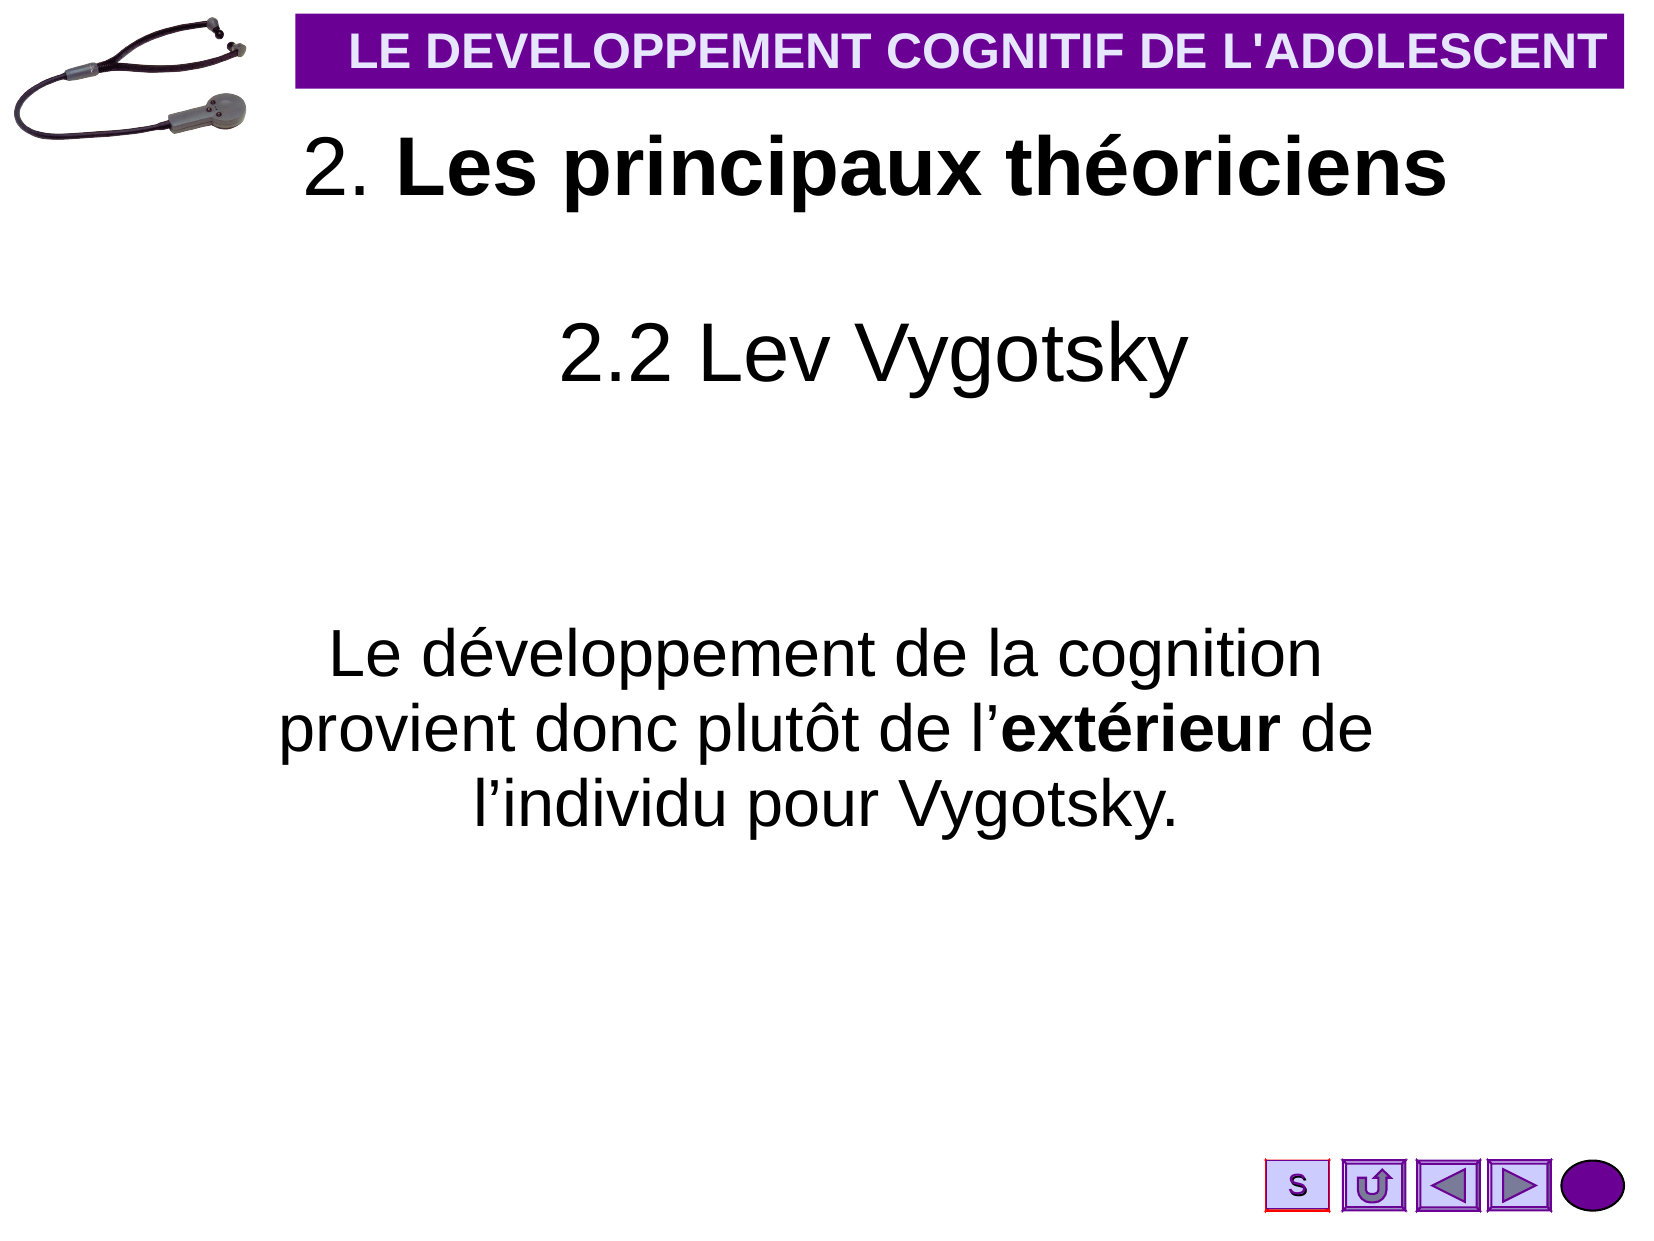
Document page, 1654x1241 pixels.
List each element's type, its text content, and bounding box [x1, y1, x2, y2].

picture [8, 8, 260, 153]
text_box [1561, 1160, 1625, 1211]
text_box 2. Les principaux théoriciens 2.2 Lev Vygotsky [287, 112, 1466, 407]
list Le développement de la cognition provient donc plutôt de l’extérieur de l’individu pour Vygotsky. [189, 400, 1465, 849]
text_box LE DEVELOPPEMENT COGNITIF DE L'ADOLESCENT [295, 13, 1625, 89]
